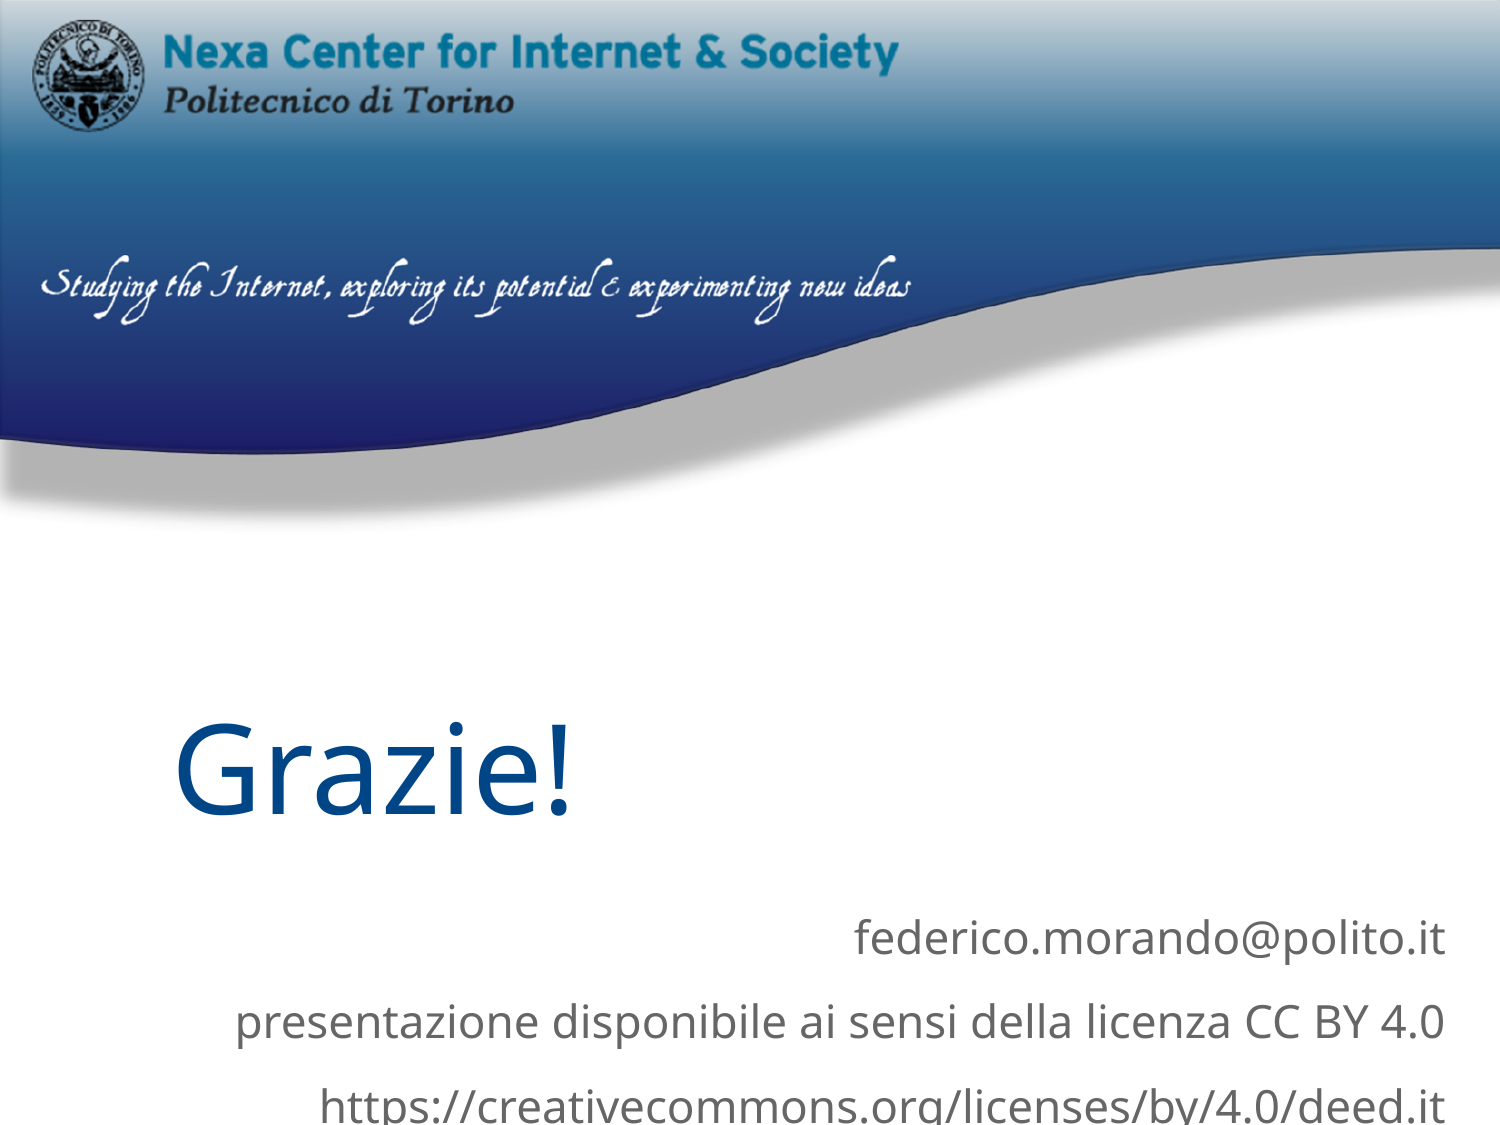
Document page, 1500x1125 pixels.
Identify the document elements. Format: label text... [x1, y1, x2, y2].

picture [0, 0, 1500, 542]
title Grazie! [171, 680, 1447, 905]
list federico.morando@polito.it presentazione disponibile ai sensi della licenza CC BY 4.0 https://creativecommons.org/licenses/by/4.0/deed.it [171, 905, 1447, 1110]
